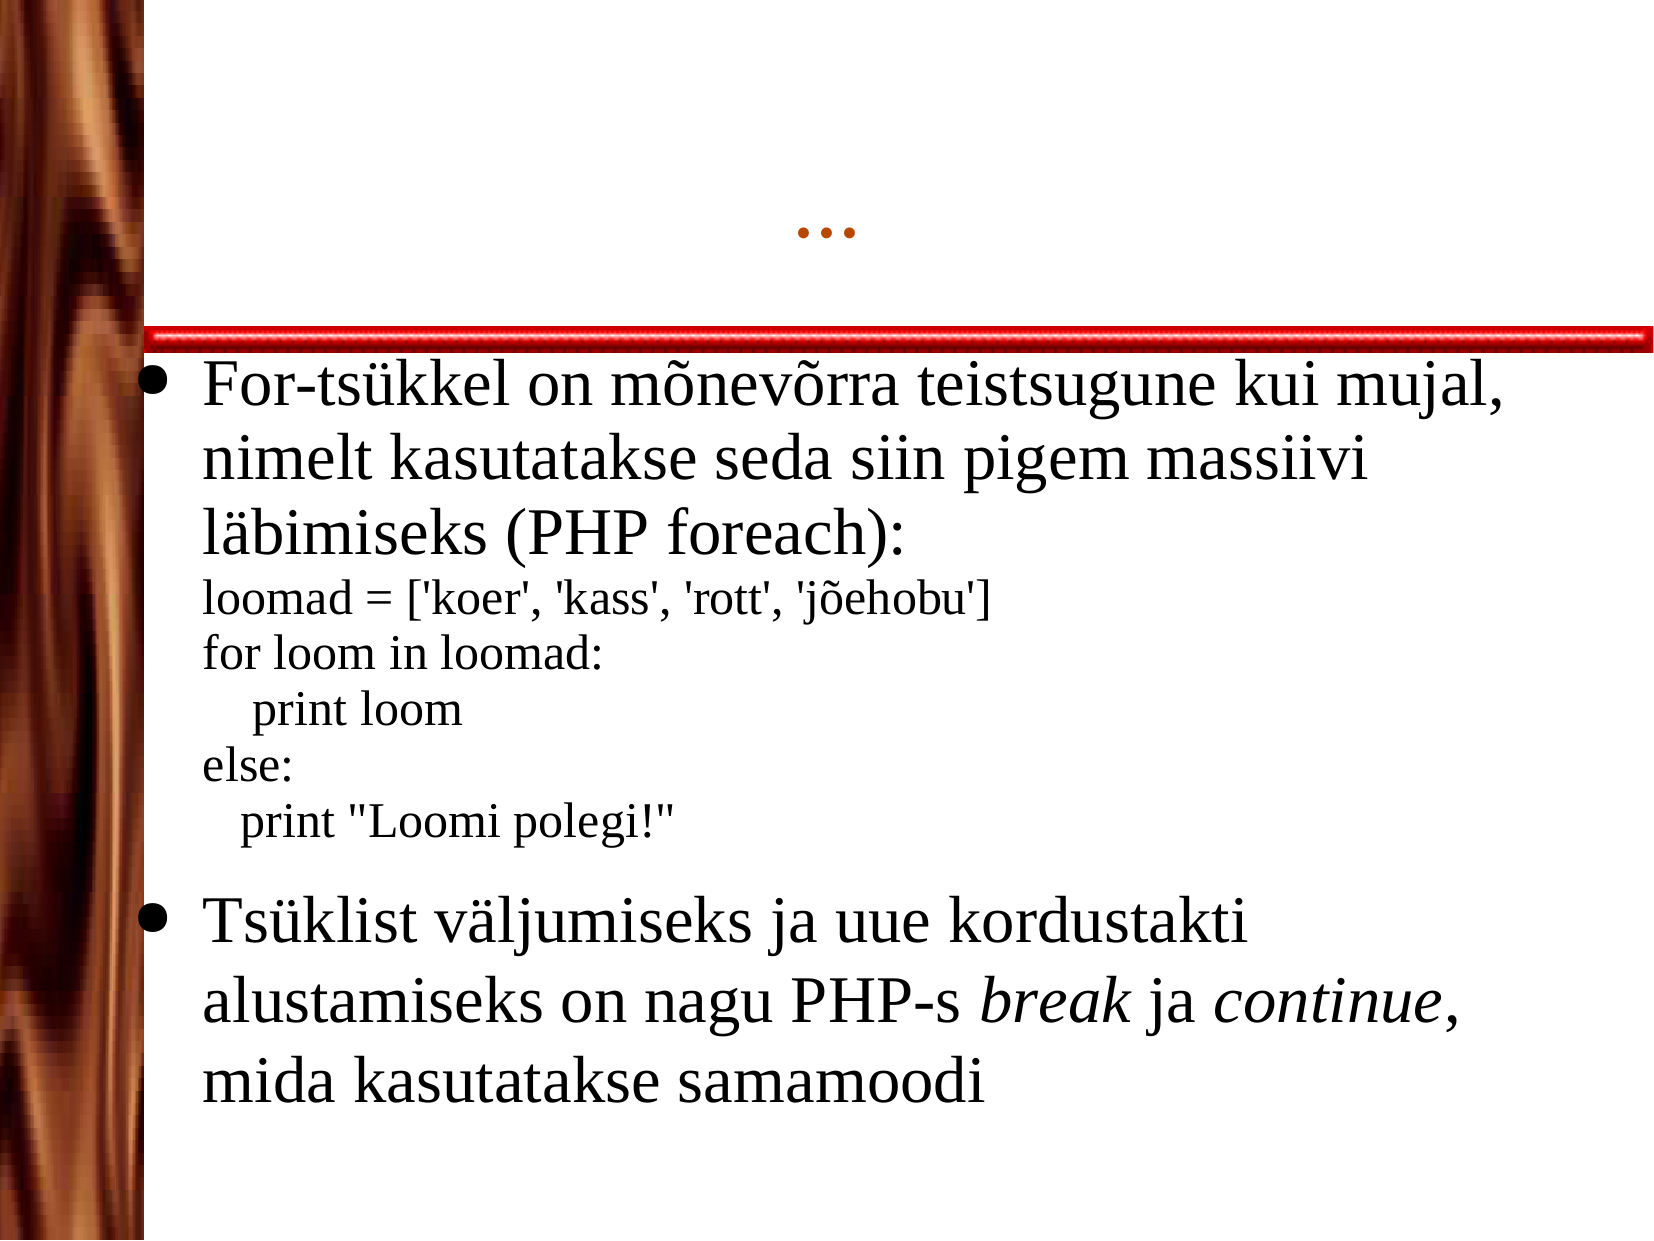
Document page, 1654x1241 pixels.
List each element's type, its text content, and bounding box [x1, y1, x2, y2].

picture [0, 0, 1654, 1240]
title ... [121, 100, 1533, 312]
list For-tsükkel on mõnevõrra teistsugune kui mujal, nimelt kasutatakse seda siin pigem massiivi läbimiseks (PHP foreach): loomad = ['koer', 'kass', 'rott', 'jõehobu'] for loom in loomad: print loom else: print "Loomi polegi!" Tsüklist väljumiseks ja uue kordustakti alustamiseks on nagu PHP-s break ja continue, mida kasutatakse samamoodi [121, 344, 1533, 1148]
